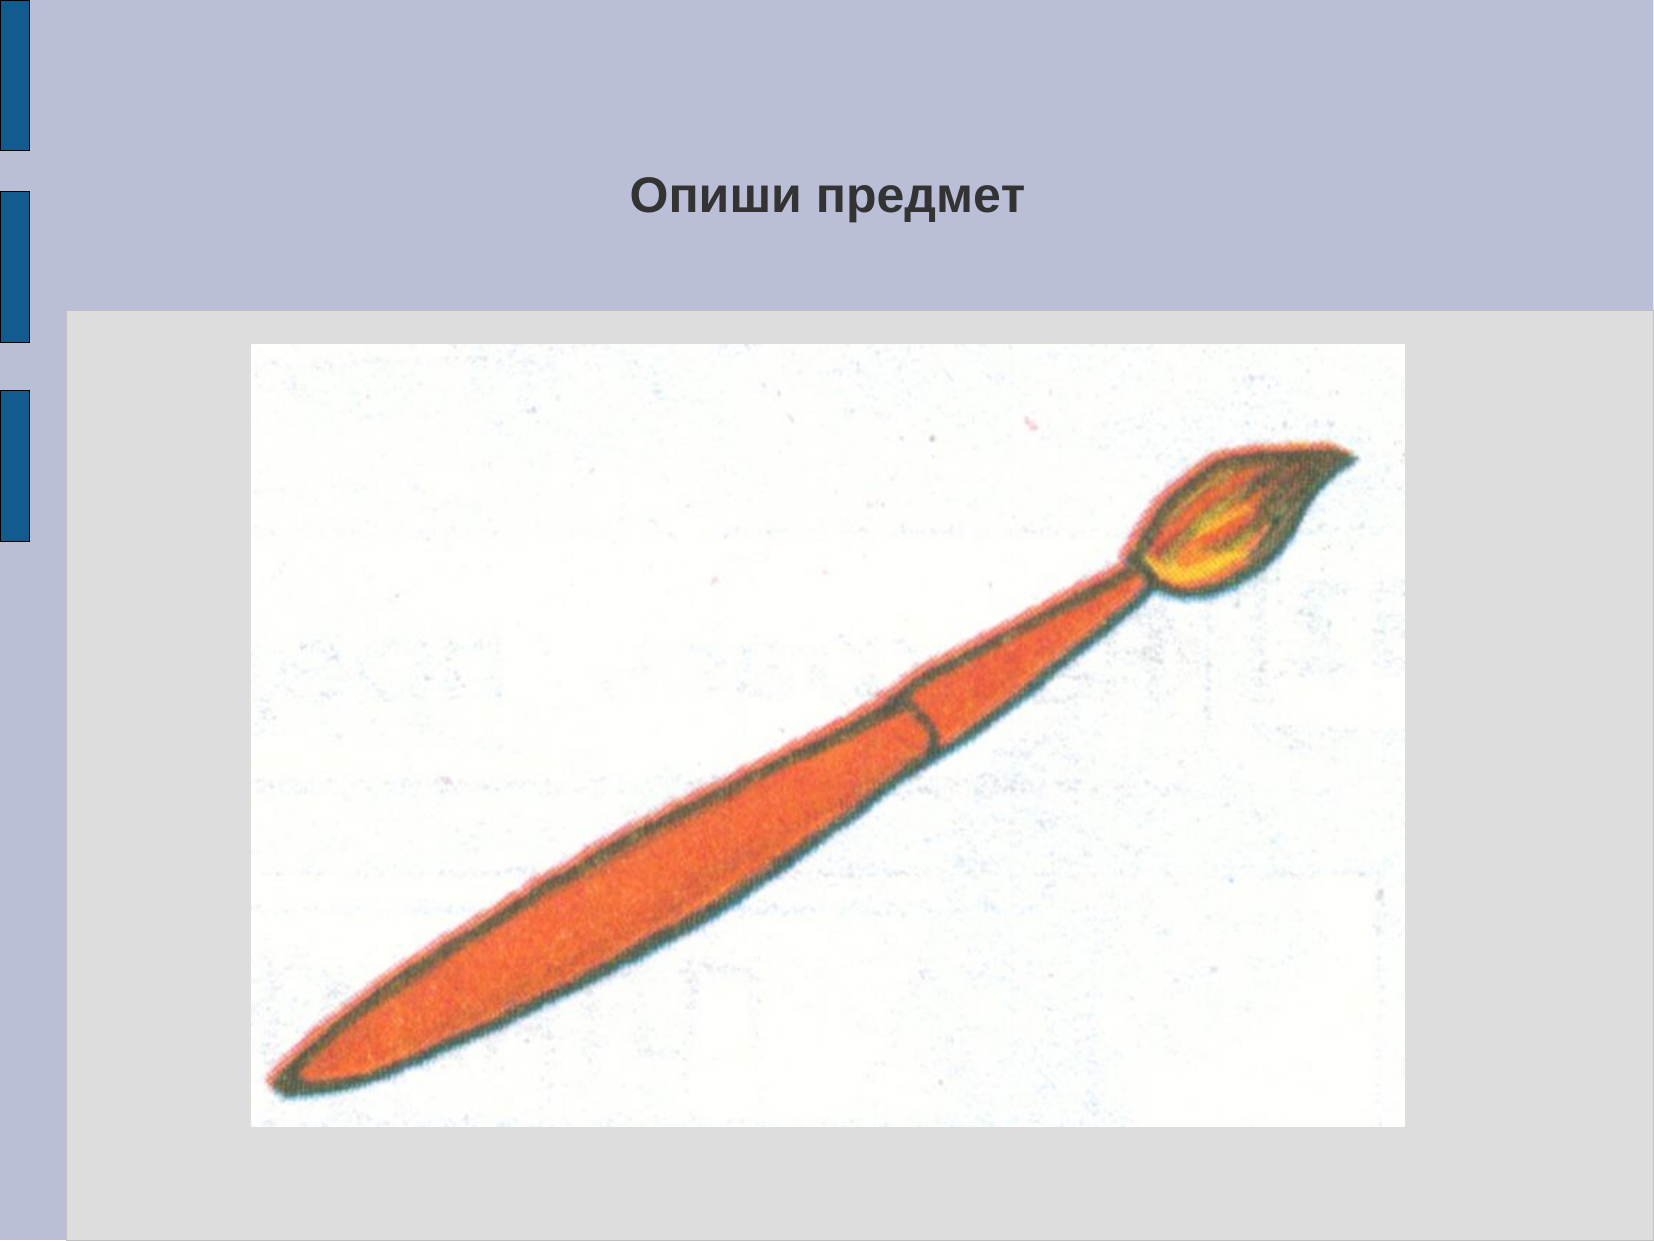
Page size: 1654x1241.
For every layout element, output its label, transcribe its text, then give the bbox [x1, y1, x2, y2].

title Опиши предмет [121, 91, 1534, 299]
picture [251, 344, 1405, 1127]
